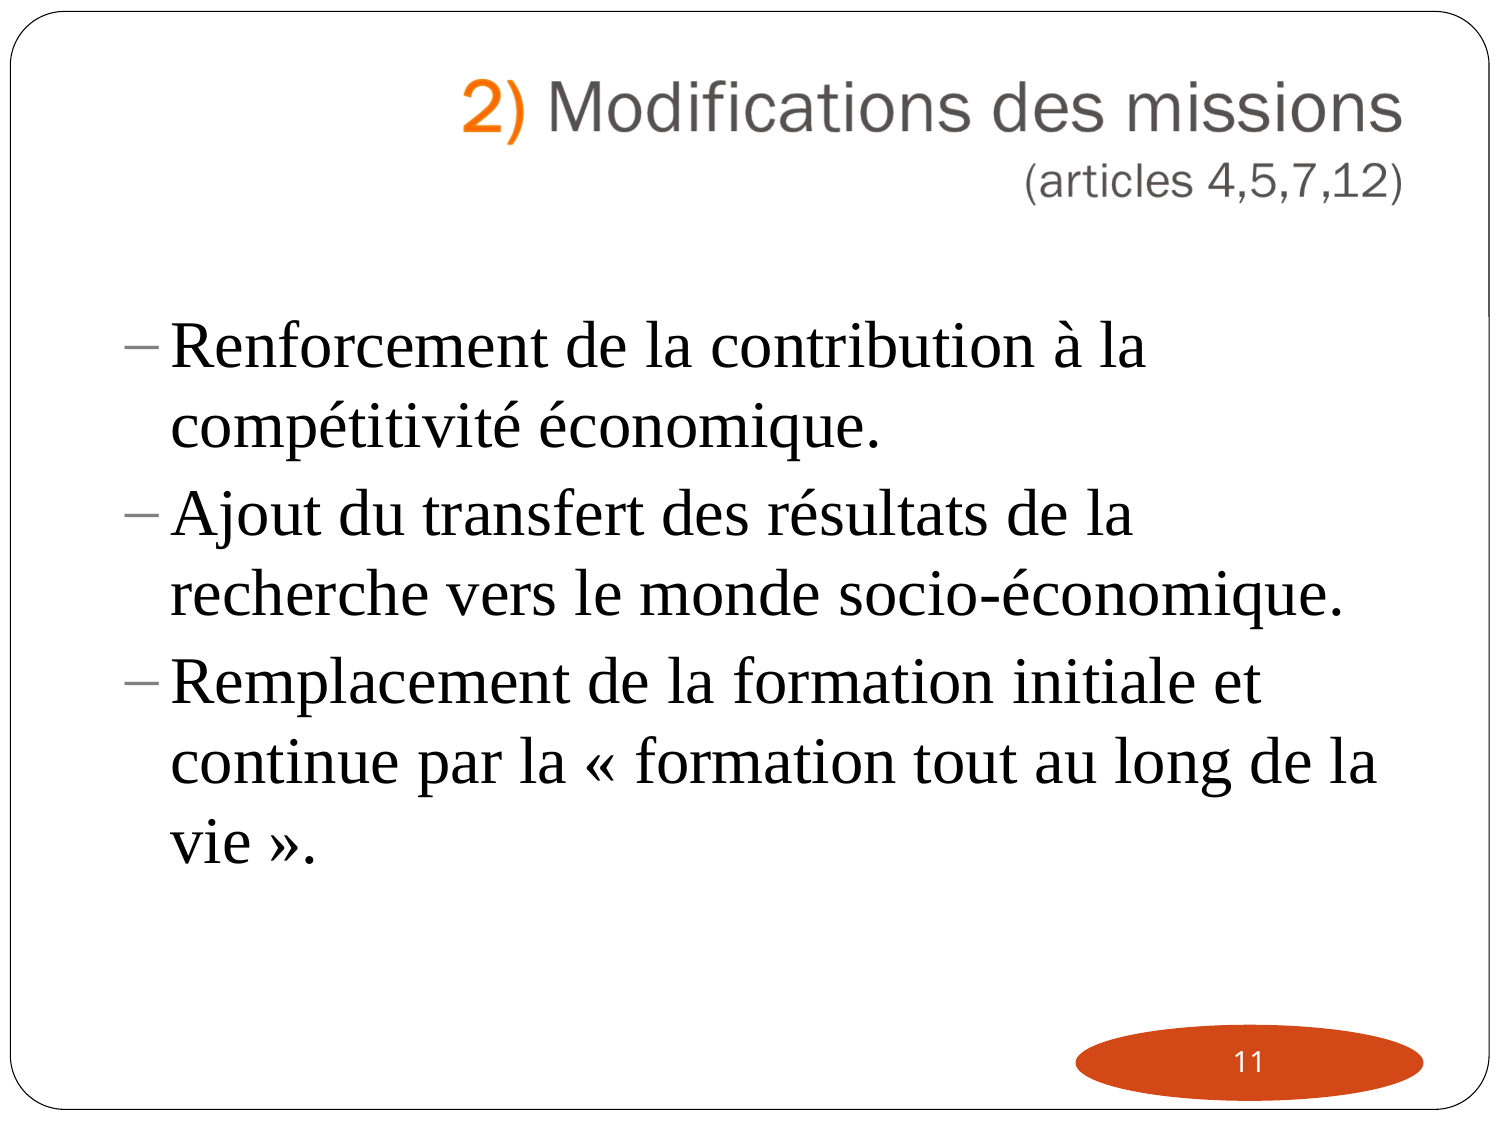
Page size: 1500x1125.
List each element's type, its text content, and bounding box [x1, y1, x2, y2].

text_box Renforcement de la contribution à la compétitivité économique. Ajout du transfert des résultats de la recherche vers le monde socio-économique. Remplacement de la formation initiale et continue par la « formation tout au long de la vie ». [49, 221, 1413, 957]
picture [186, 55, 1419, 223]
text_box <numéro> [1075, 1024, 1424, 1101]
